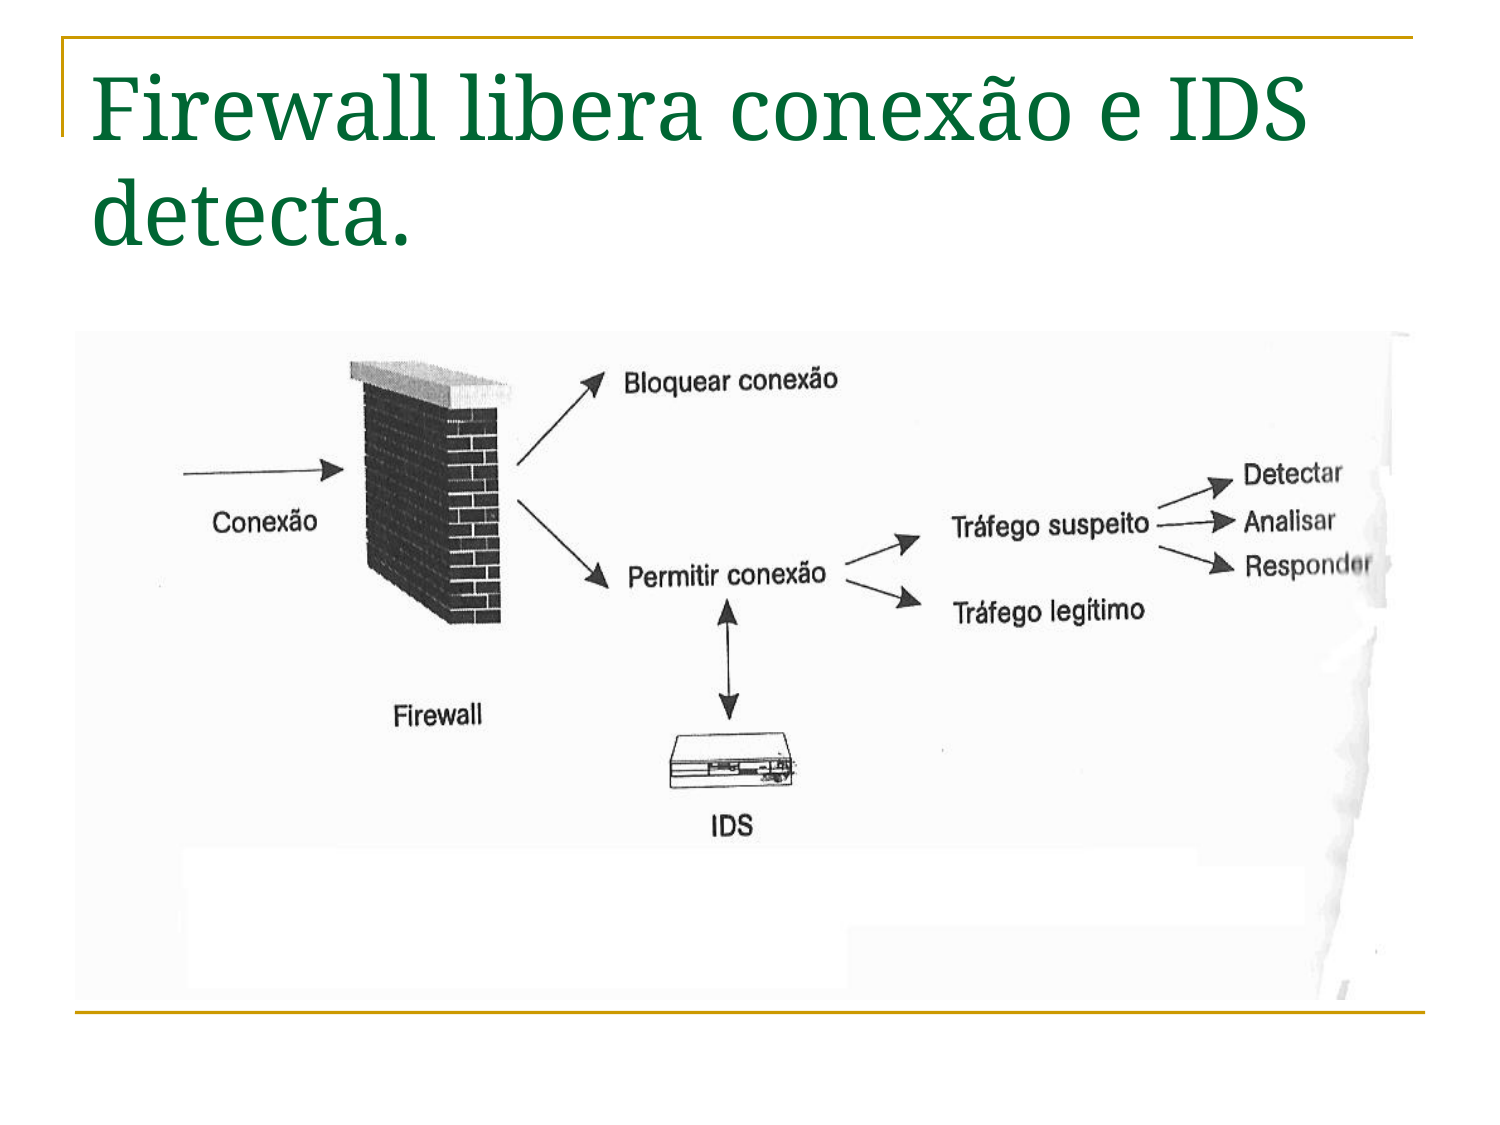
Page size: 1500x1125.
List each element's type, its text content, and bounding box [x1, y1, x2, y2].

picture [75, 331, 1426, 1000]
title Firewall libera conexão e IDS detecta. [75, 45, 1426, 233]
